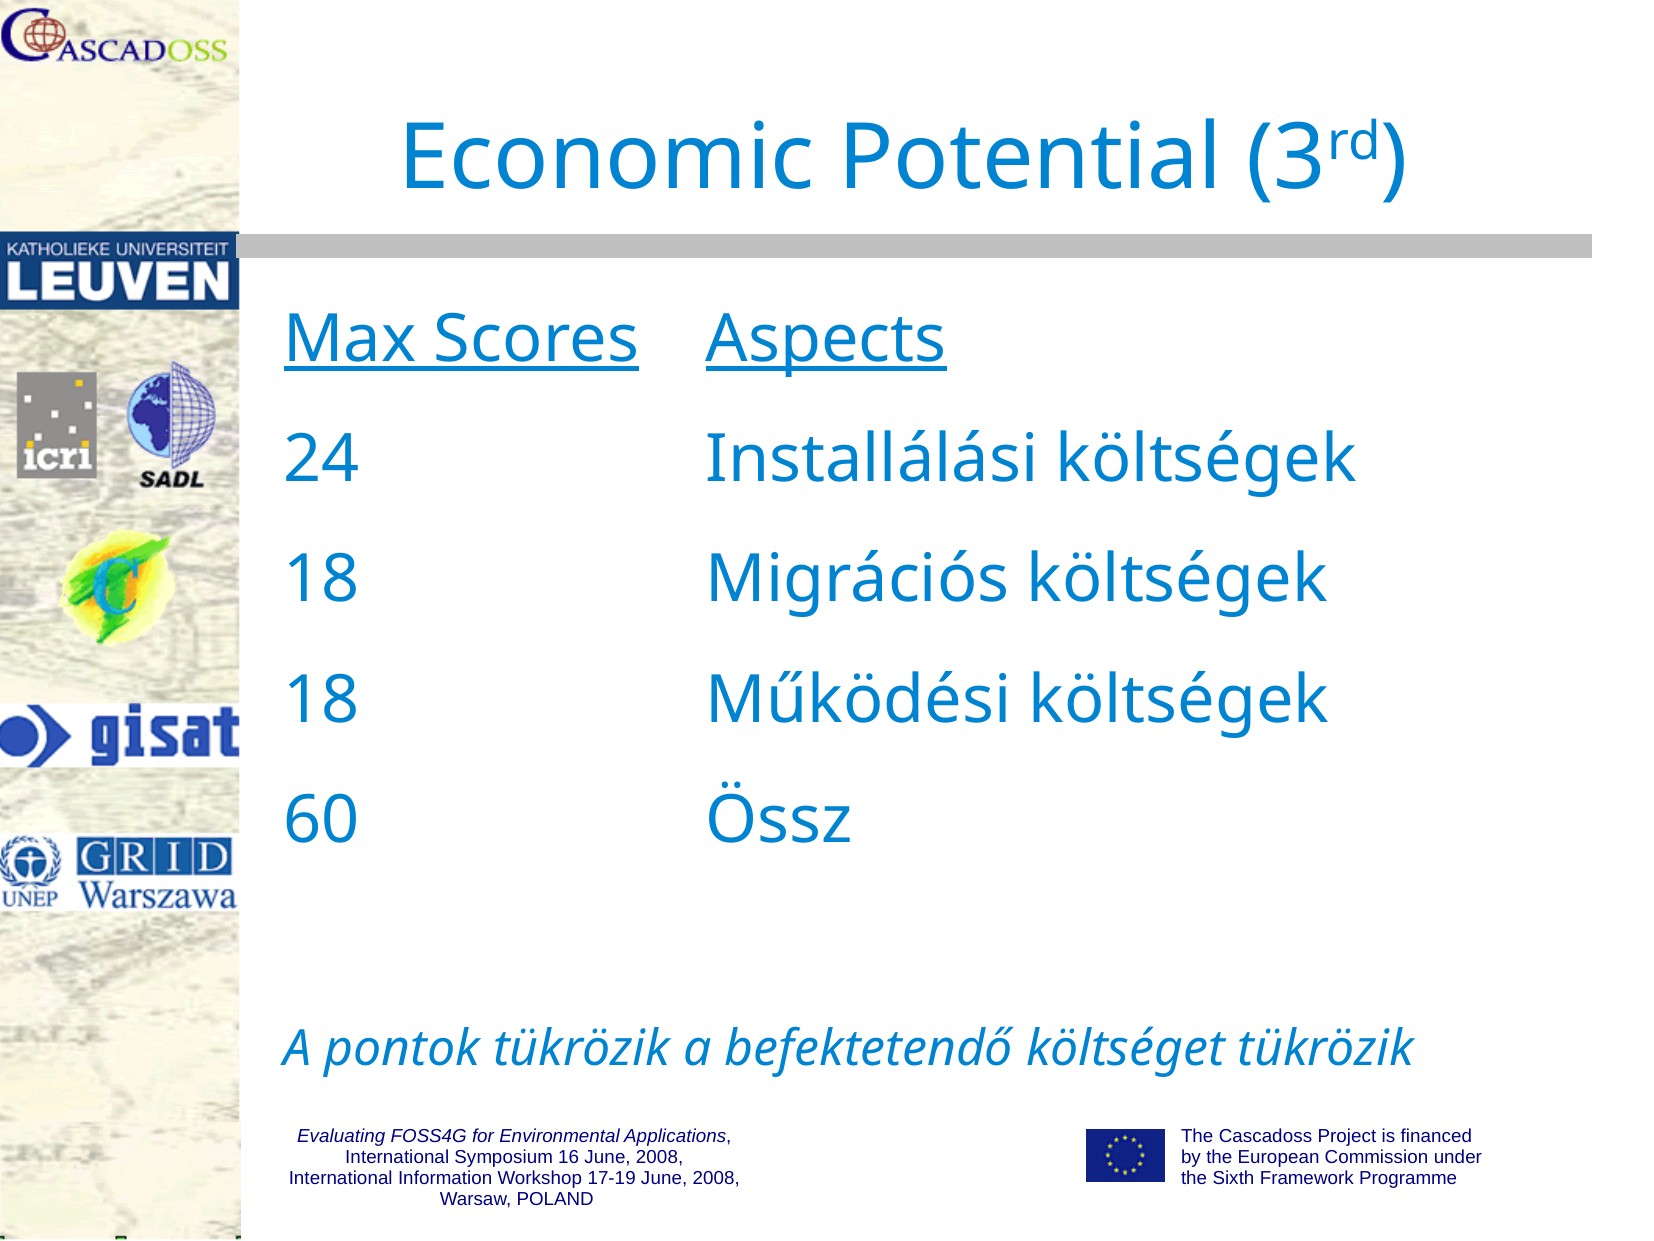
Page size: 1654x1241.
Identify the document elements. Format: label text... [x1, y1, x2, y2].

title Economic Potential (3rd) [236, 49, 1571, 257]
picture [0, 0, 241, 1241]
list Max Scores Aspects 24 Installálási költségek 18 Migrációs költségek 18 Működési költségek 60 Össz A pontok tükrözik a befektetendő költséget tükrözik [265, 290, 1571, 1078]
picture [1086, 1129, 1165, 1182]
